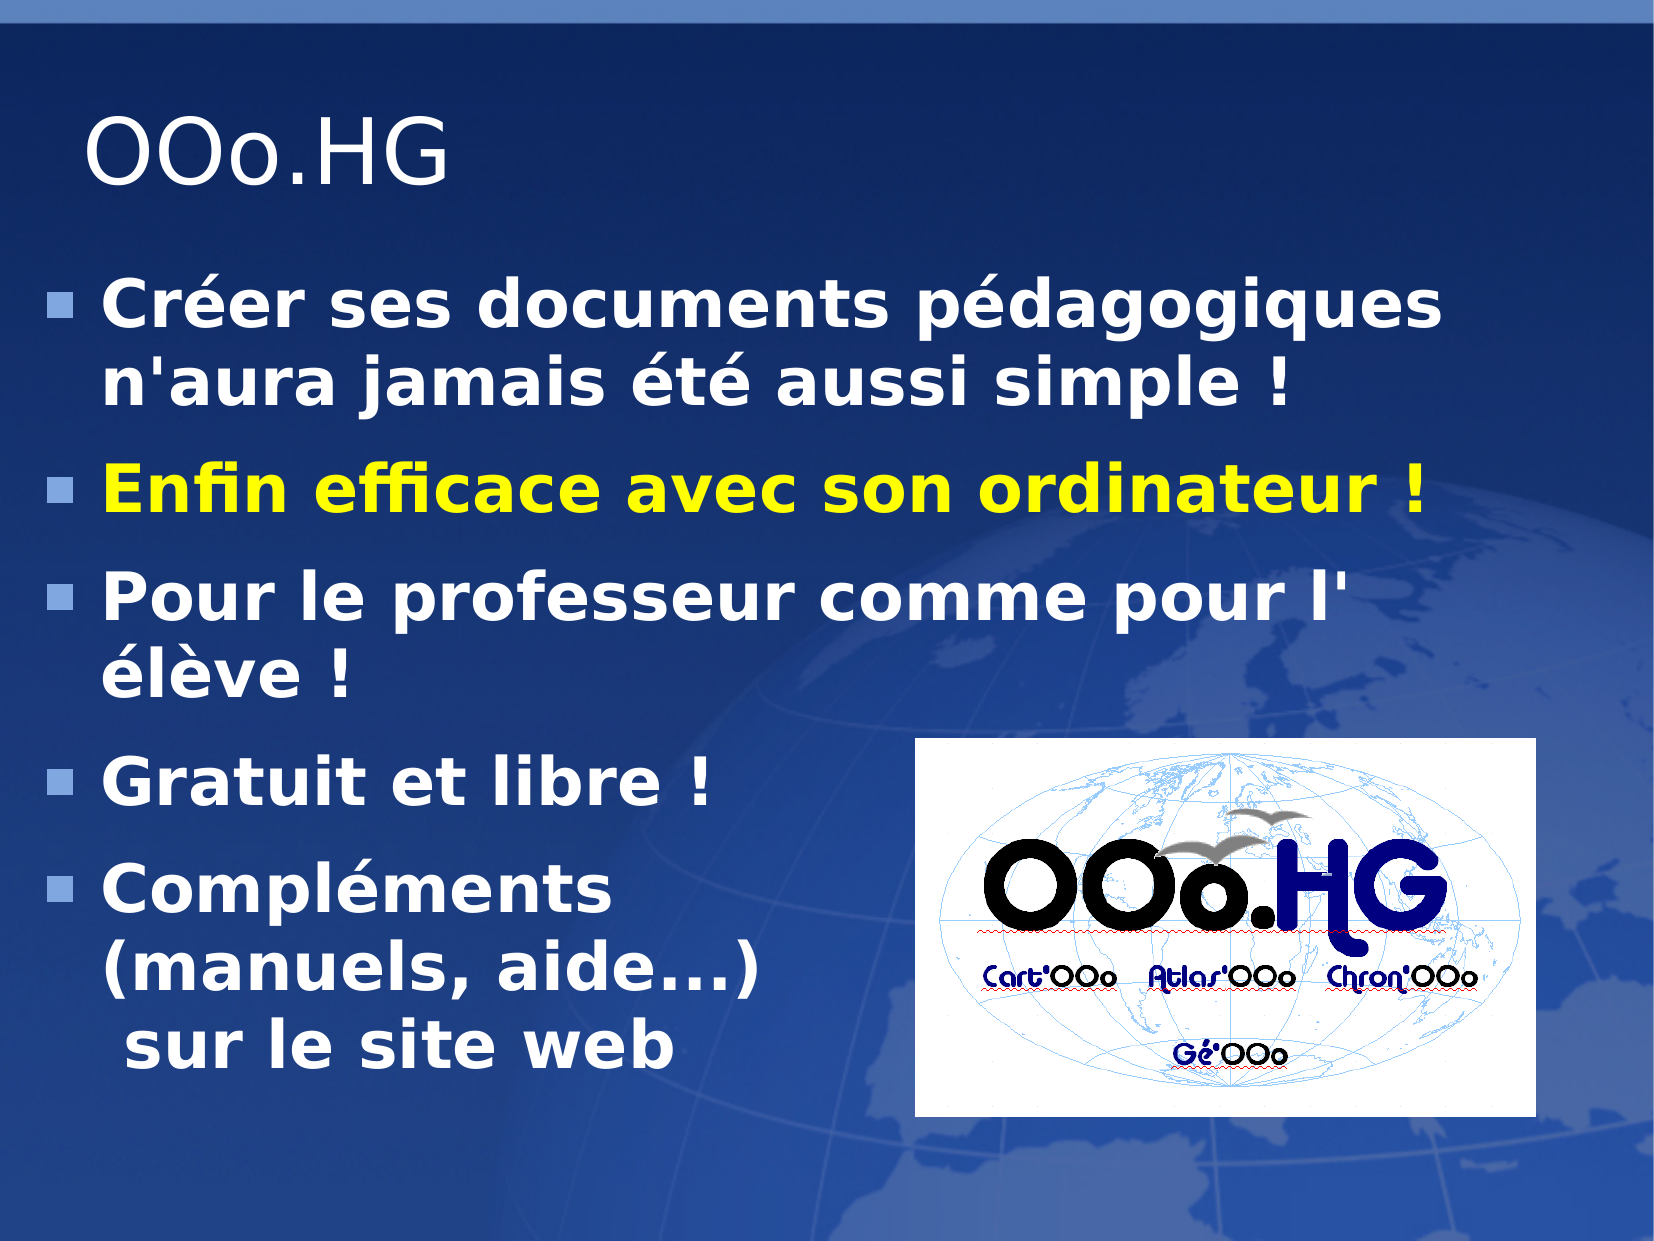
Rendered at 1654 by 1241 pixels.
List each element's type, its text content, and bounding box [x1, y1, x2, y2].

list Créer ses documents pédagogiques n'aura jamais été aussi simple ! Enfin efficace avec son ordinateur ! Pour le professeur comme pour l' élève ! Gratuit et libre ! Compléments (manuels, aide...) sur le site web [29, 265, 1625, 1241]
picture [0, 0, 1654, 1241]
picture [915, 738, 1536, 1117]
title OOo.HG [82, 49, 1571, 257]
